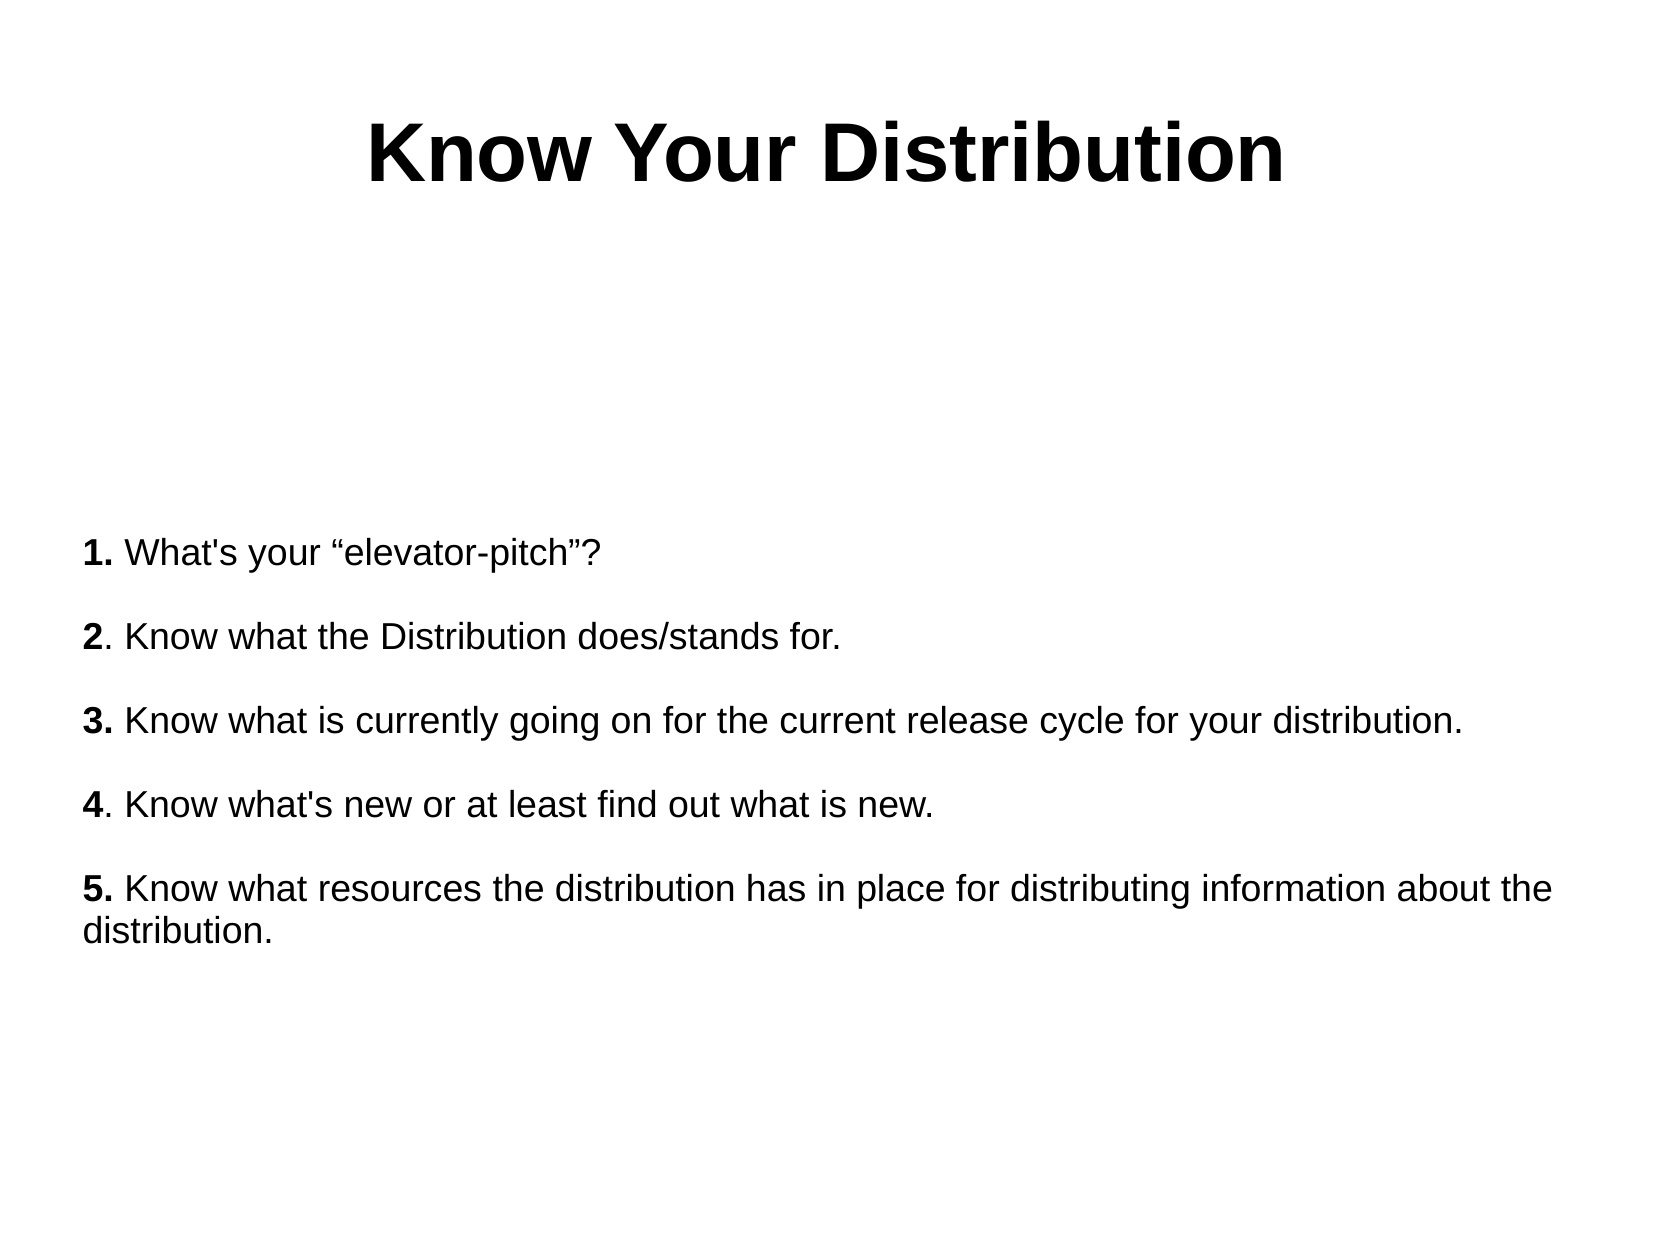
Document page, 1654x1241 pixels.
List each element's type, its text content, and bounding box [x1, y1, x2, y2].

subtitle 1. What's your “elevator-pitch”? 2. Know what the Distribution does/stands for. 3. Know what is currently going on for the current release cycle for your distribution. 4. Know what's new or at least find out what is new. 5. Know what resources the distribution has in place for distributing information about the distribution. [82, 290, 1571, 1109]
title Know Your Distribution [82, 56, 1571, 250]
